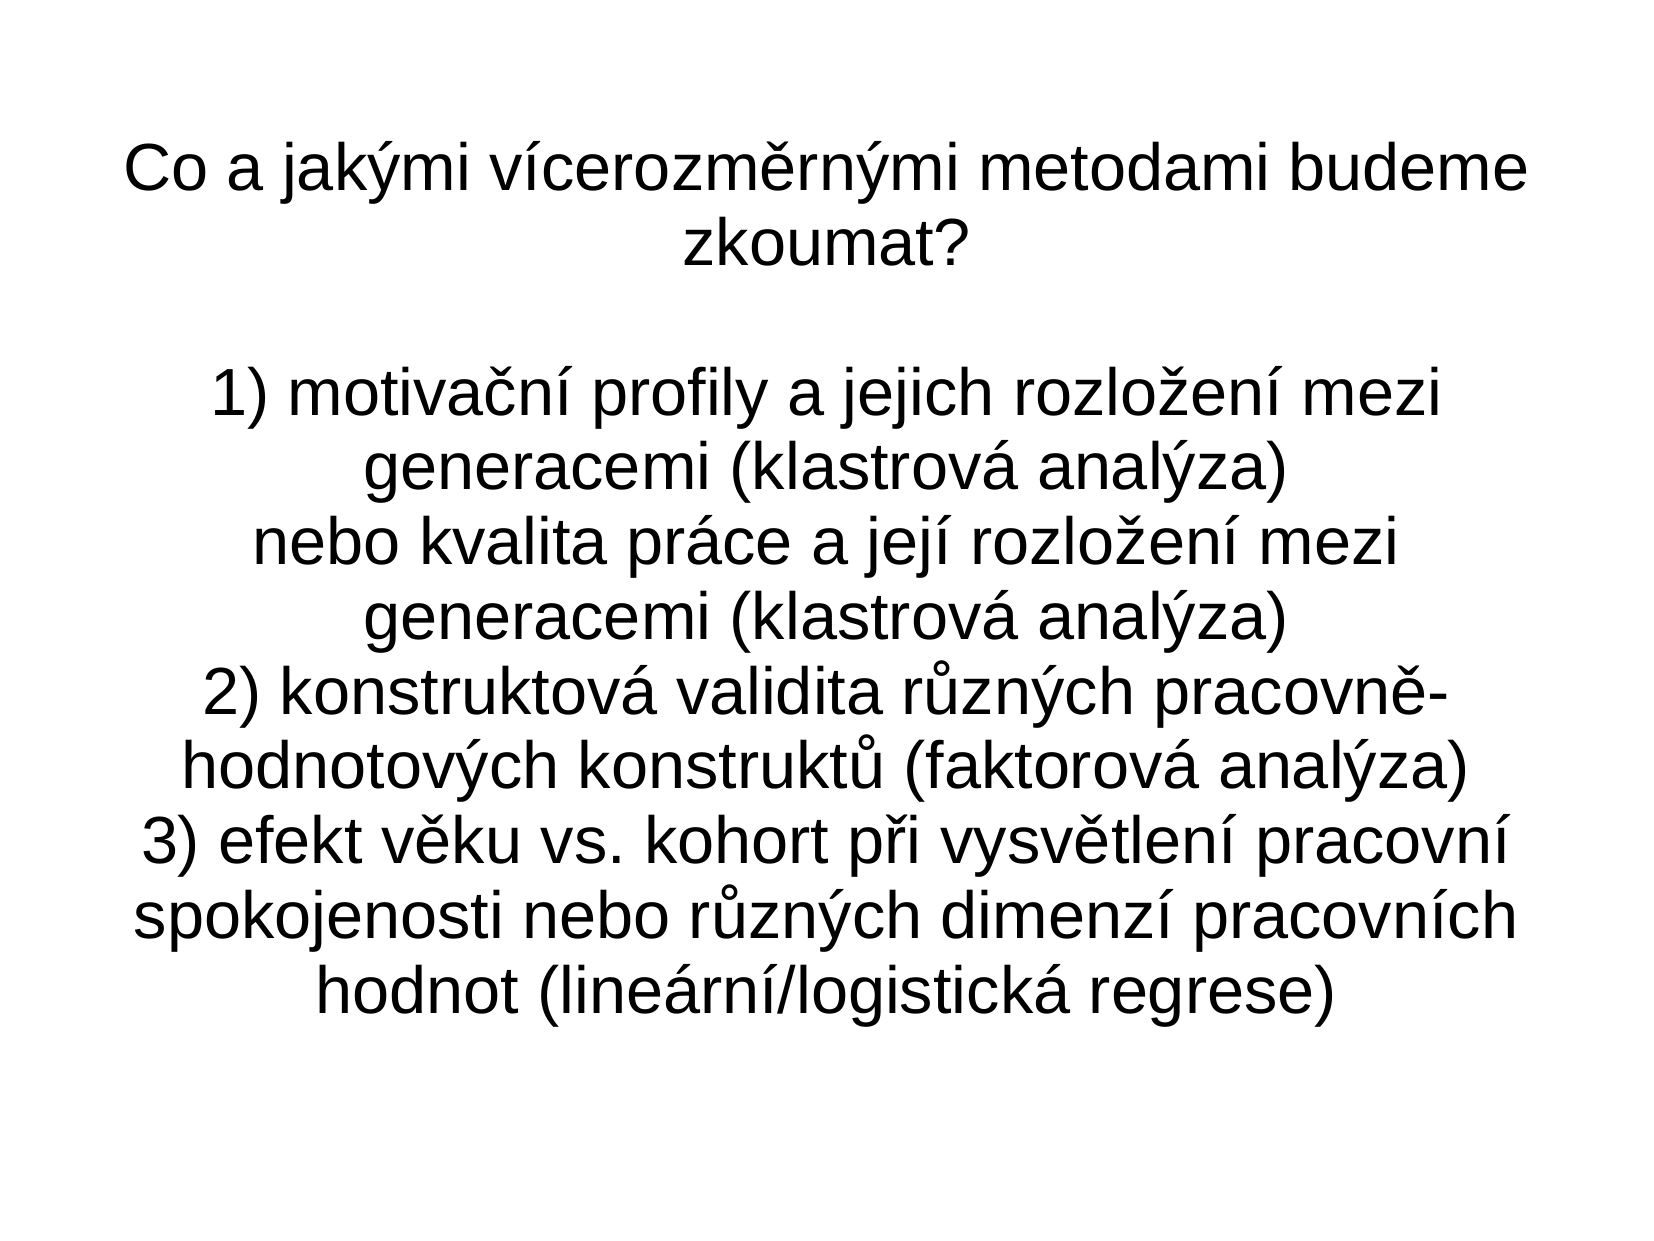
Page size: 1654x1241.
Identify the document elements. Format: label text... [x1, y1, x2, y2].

subtitle Co a jakými vícerozměrnými metodami budeme zkoumat? 1) motivační profily a jejich rozložení mezi generacemi (klastrová analýza) nebo kvalita práce a její rozložení mezi generacemi (klastrová analýza) 2) konstruktová validita různých pracovně-hodnotových konstruktů (faktorová analýza) 3) efekt věku vs. kohort při vysvětlení pracovní spokojenosti nebo různých dimenzí pracovních hodnot (lineární/logistická regrese) [82, 49, 1571, 1109]
